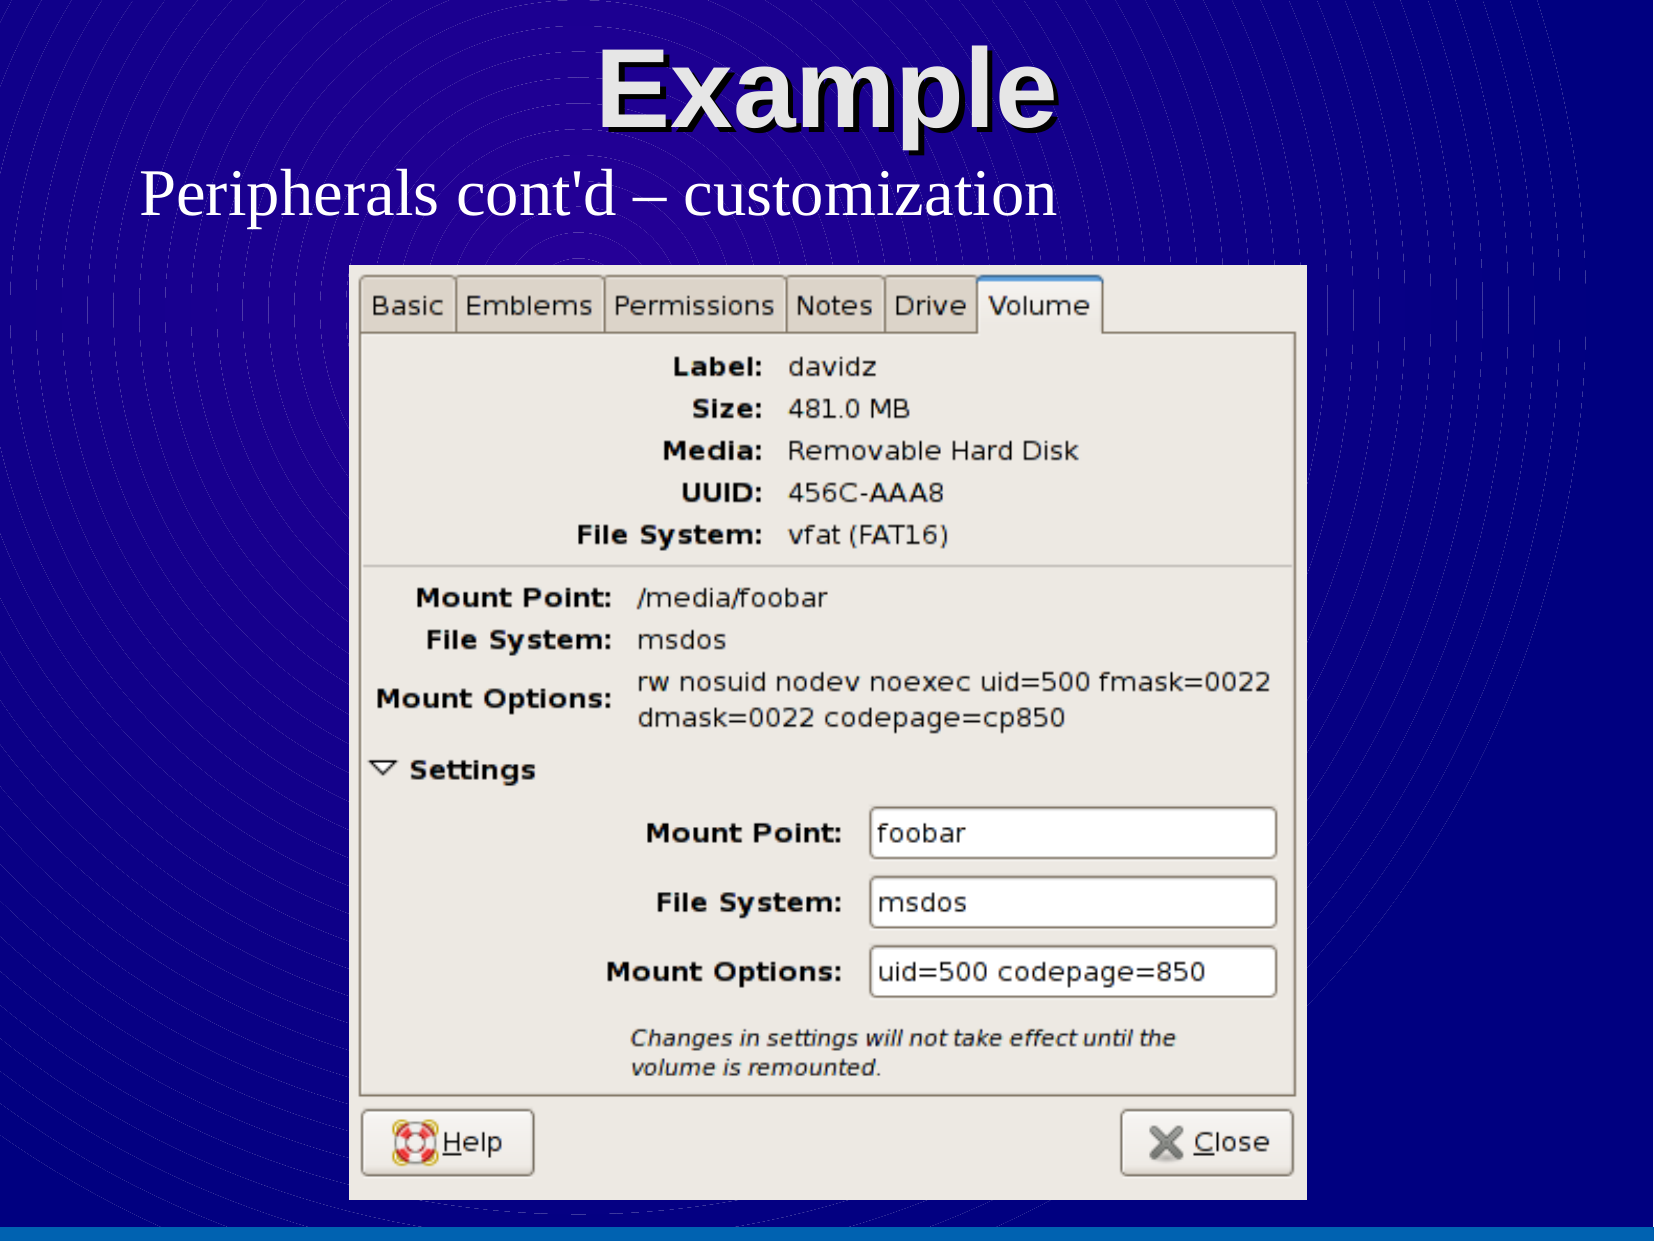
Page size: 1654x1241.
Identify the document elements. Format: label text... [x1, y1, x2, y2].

title Example [121, 0, 1533, 155]
picture [349, 265, 1307, 1201]
list Peripherals cont'd – customization [121, 155, 1533, 938]
